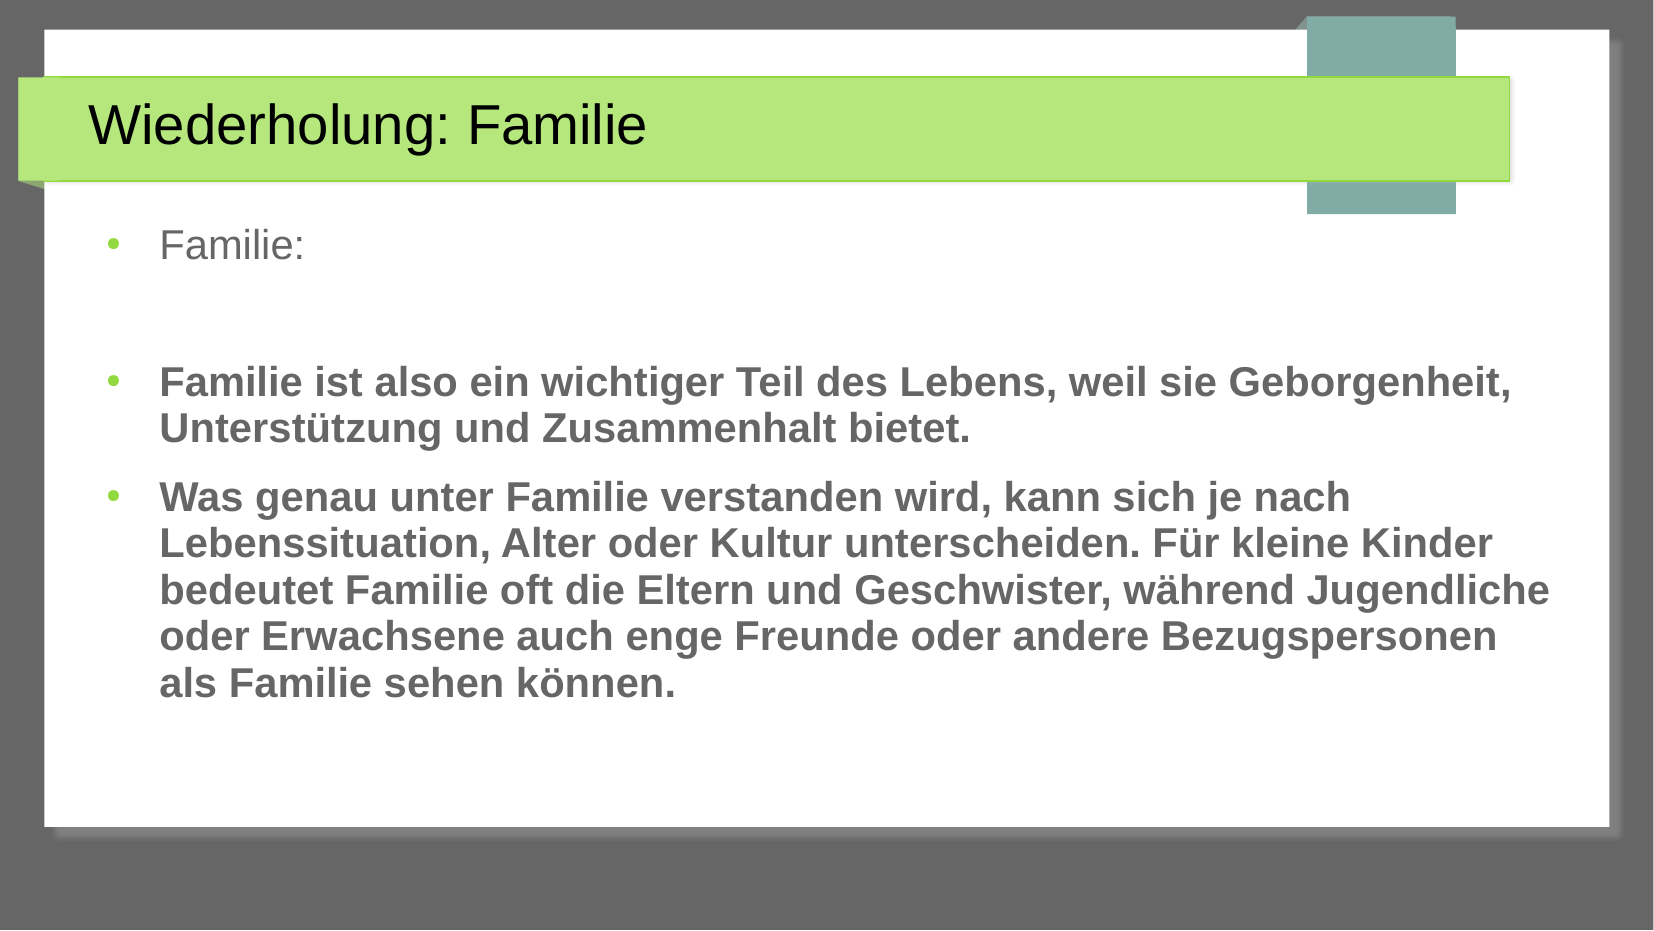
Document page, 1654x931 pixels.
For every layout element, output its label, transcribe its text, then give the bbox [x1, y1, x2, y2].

list Familie: Familie ist also ein wichtiger Teil des Lebens, weil sie Geborgenheit, Unterstützung und Zusammenhalt bietet. Was genau unter Familie verstanden wird, kann sich je nach Lebenssituation, Alter oder Kultur unterscheiden. Für kleine Kinder bedeutet Familie oft die Eltern und Geschwister, während Jugendliche oder Erwachsene auch enge Freunde oder andere Bezugspersonen als Familie sehen können. [88, 221, 1565, 813]
title Wiederholung: Familie [88, 73, 1506, 178]
